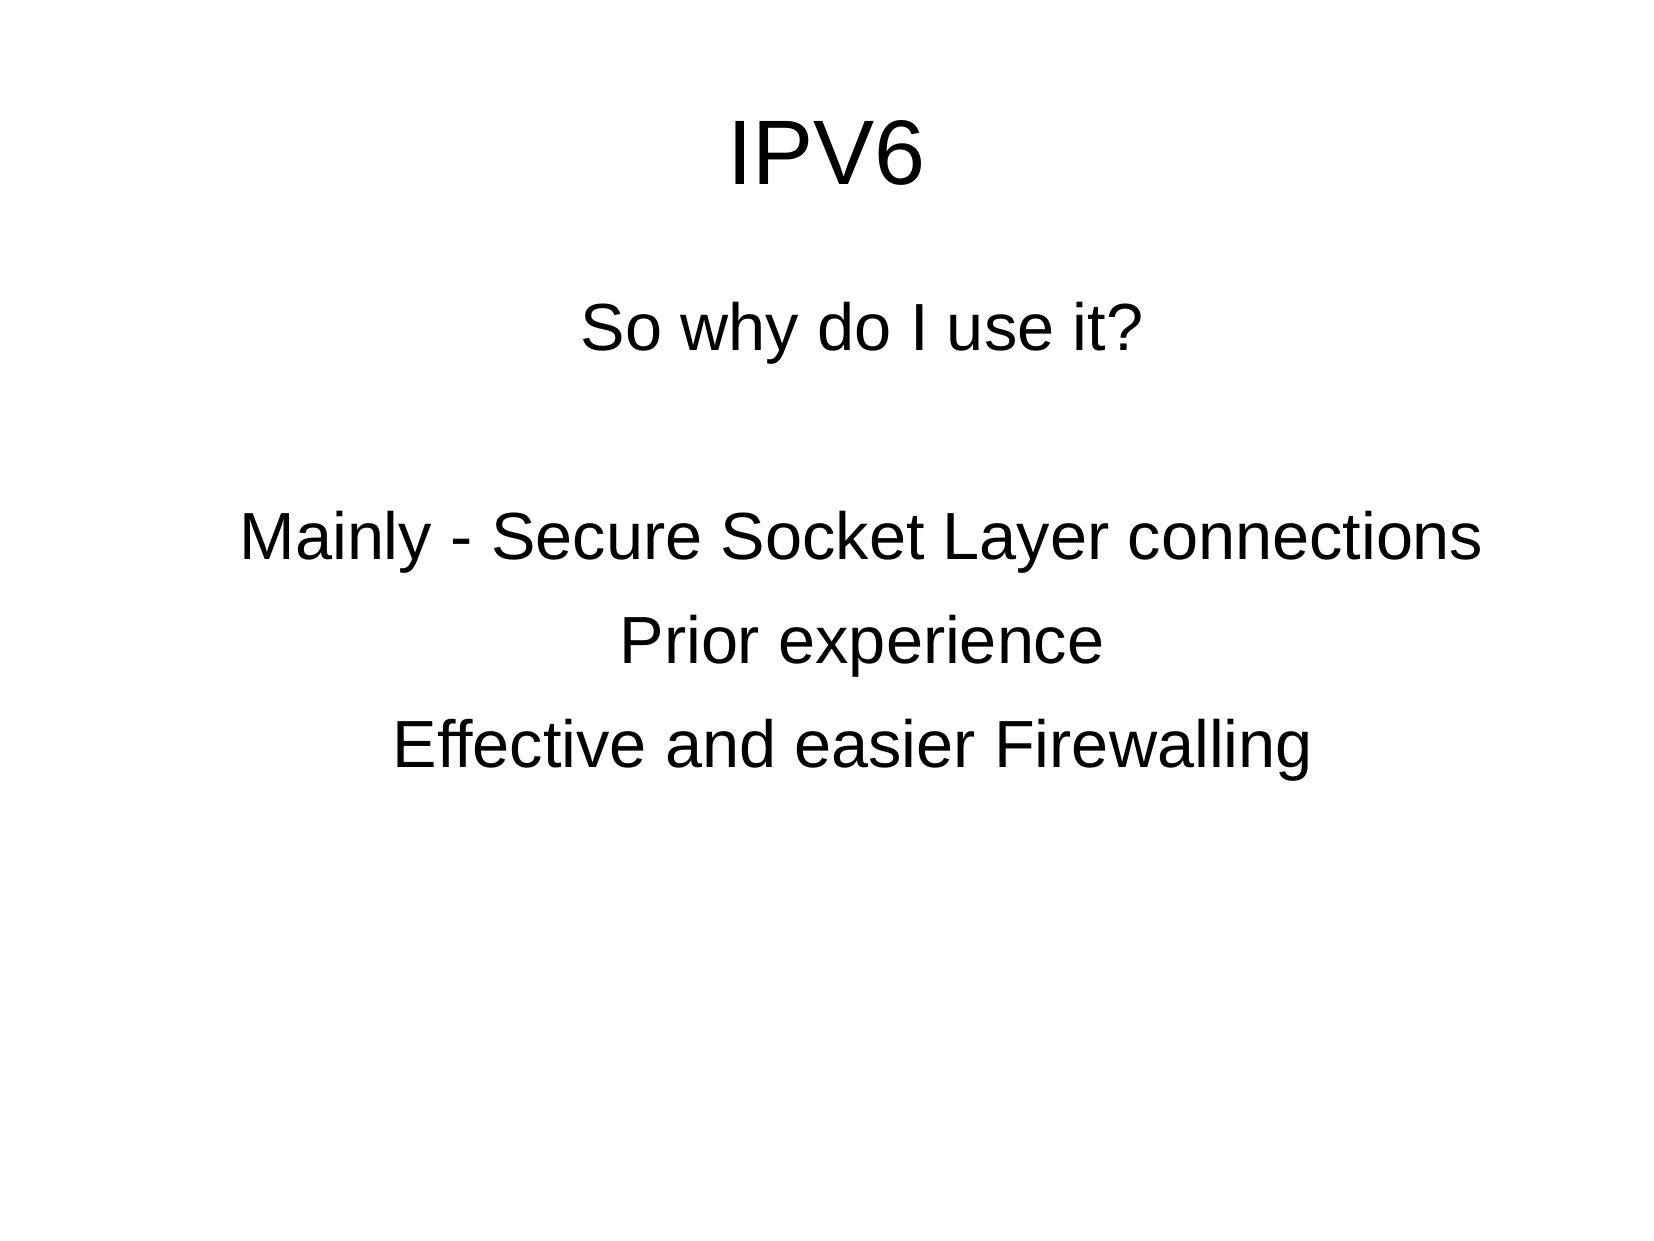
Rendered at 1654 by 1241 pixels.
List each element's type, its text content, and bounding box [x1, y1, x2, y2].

list So why do I use it? Mainly - Secure Socket Layer connections Prior experience Effective and easier Firewalling [82, 290, 1571, 1010]
title IPV6 [82, 49, 1571, 257]
